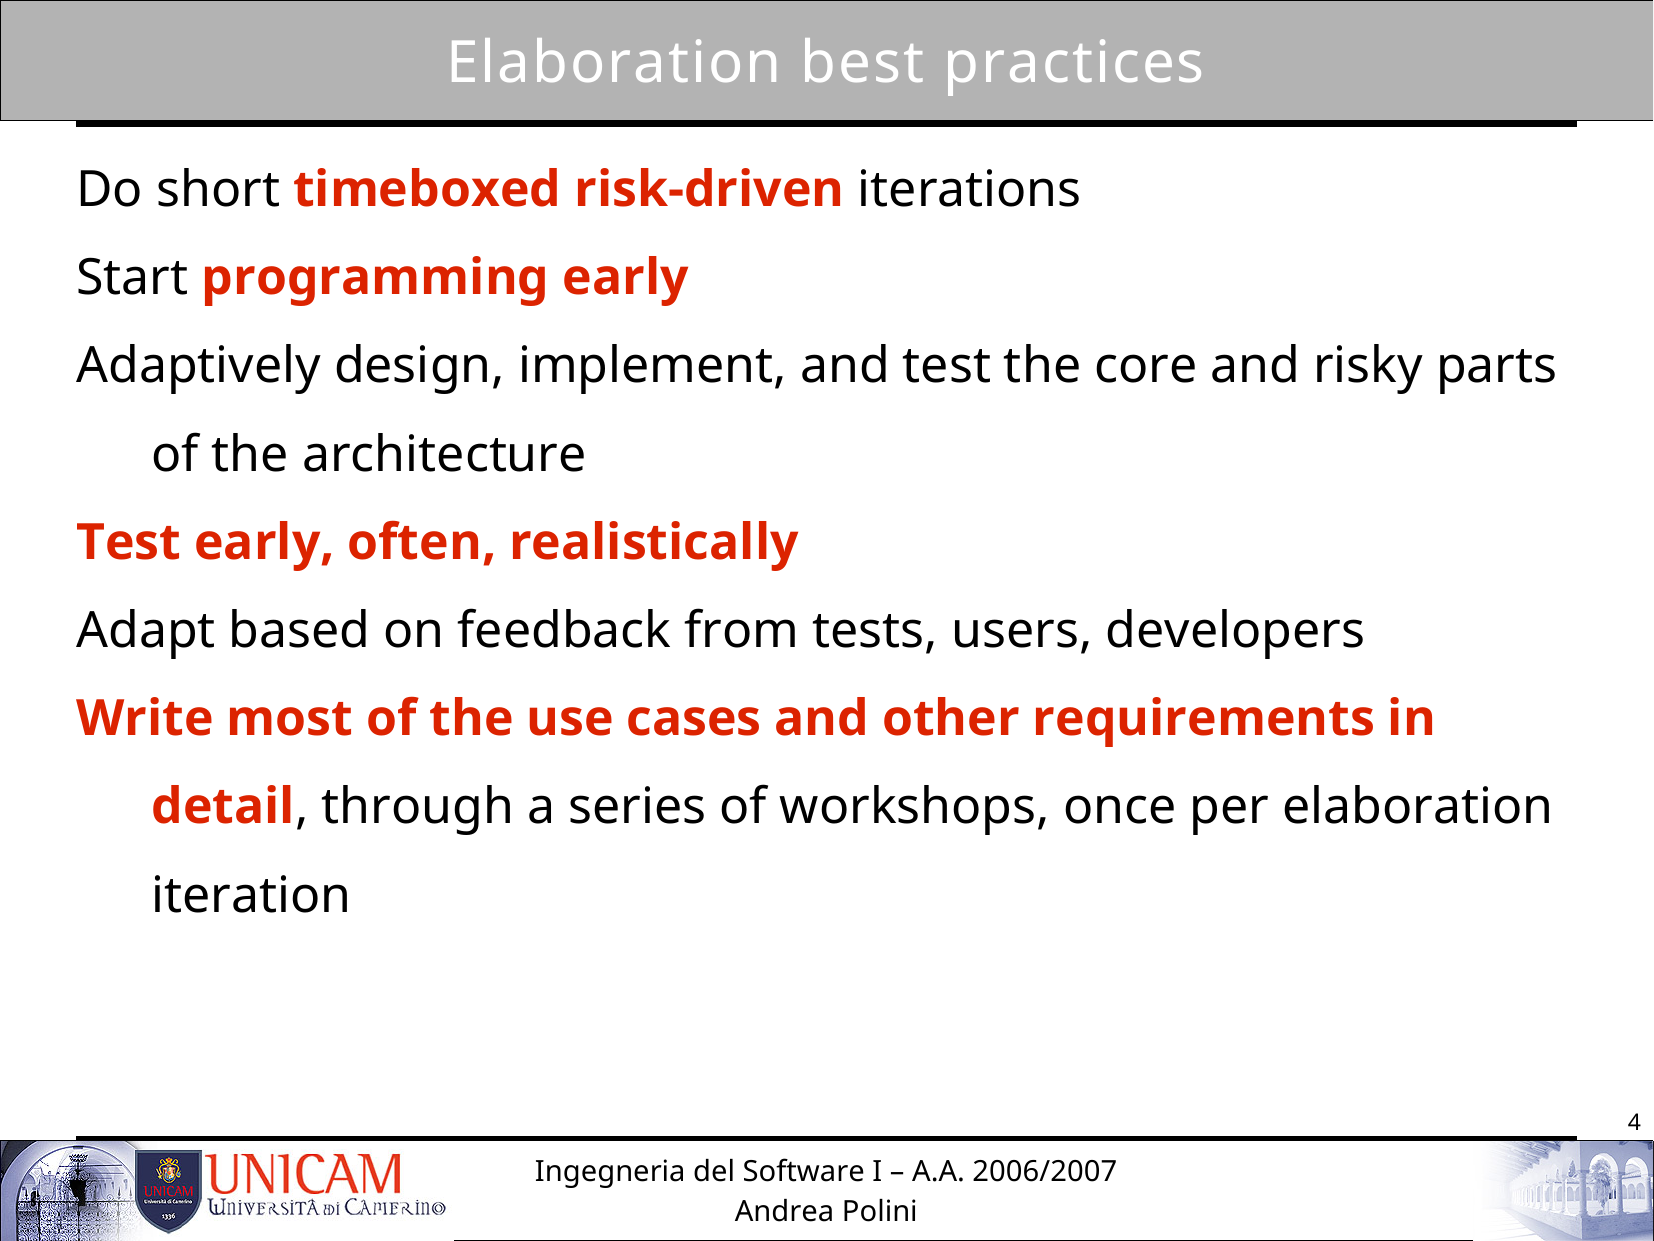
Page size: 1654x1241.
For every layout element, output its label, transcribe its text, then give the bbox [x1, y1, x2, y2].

picture [1473, 1141, 1654, 1241]
list Do short timeboxed risk-driven iterations Start programming early Adaptively design, implement, and test the core and risky parts of the architecture Test early, often, realistically Adapt based on feedback from tests, users, developers Write most of the use cases and other requirements in detail, through a series of workshops, once per elaboration iteration [76, 152, 1577, 876]
picture [0, 1141, 454, 1241]
title Elaboration best practices [0, 0, 1653, 121]
